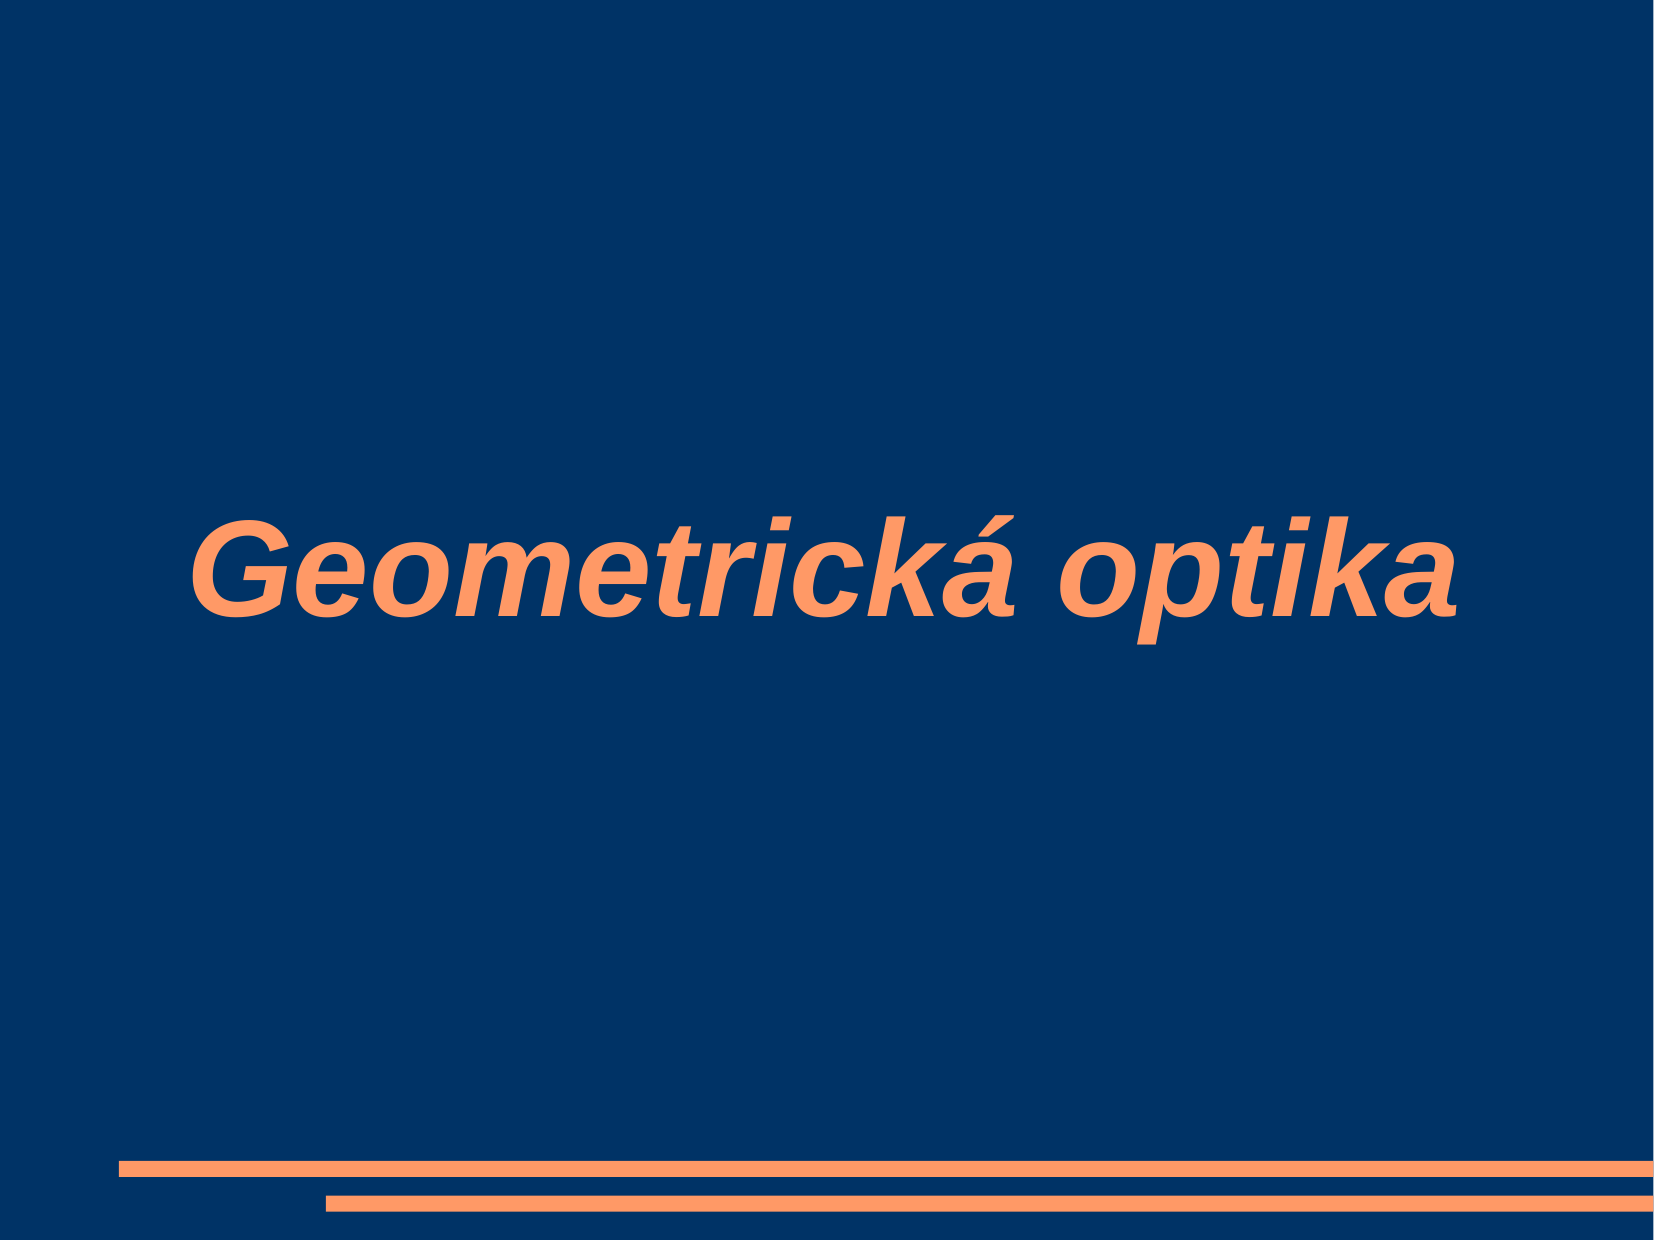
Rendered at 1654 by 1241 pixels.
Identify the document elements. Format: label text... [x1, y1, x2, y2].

title Geometrická optika [118, 472, 1531, 665]
